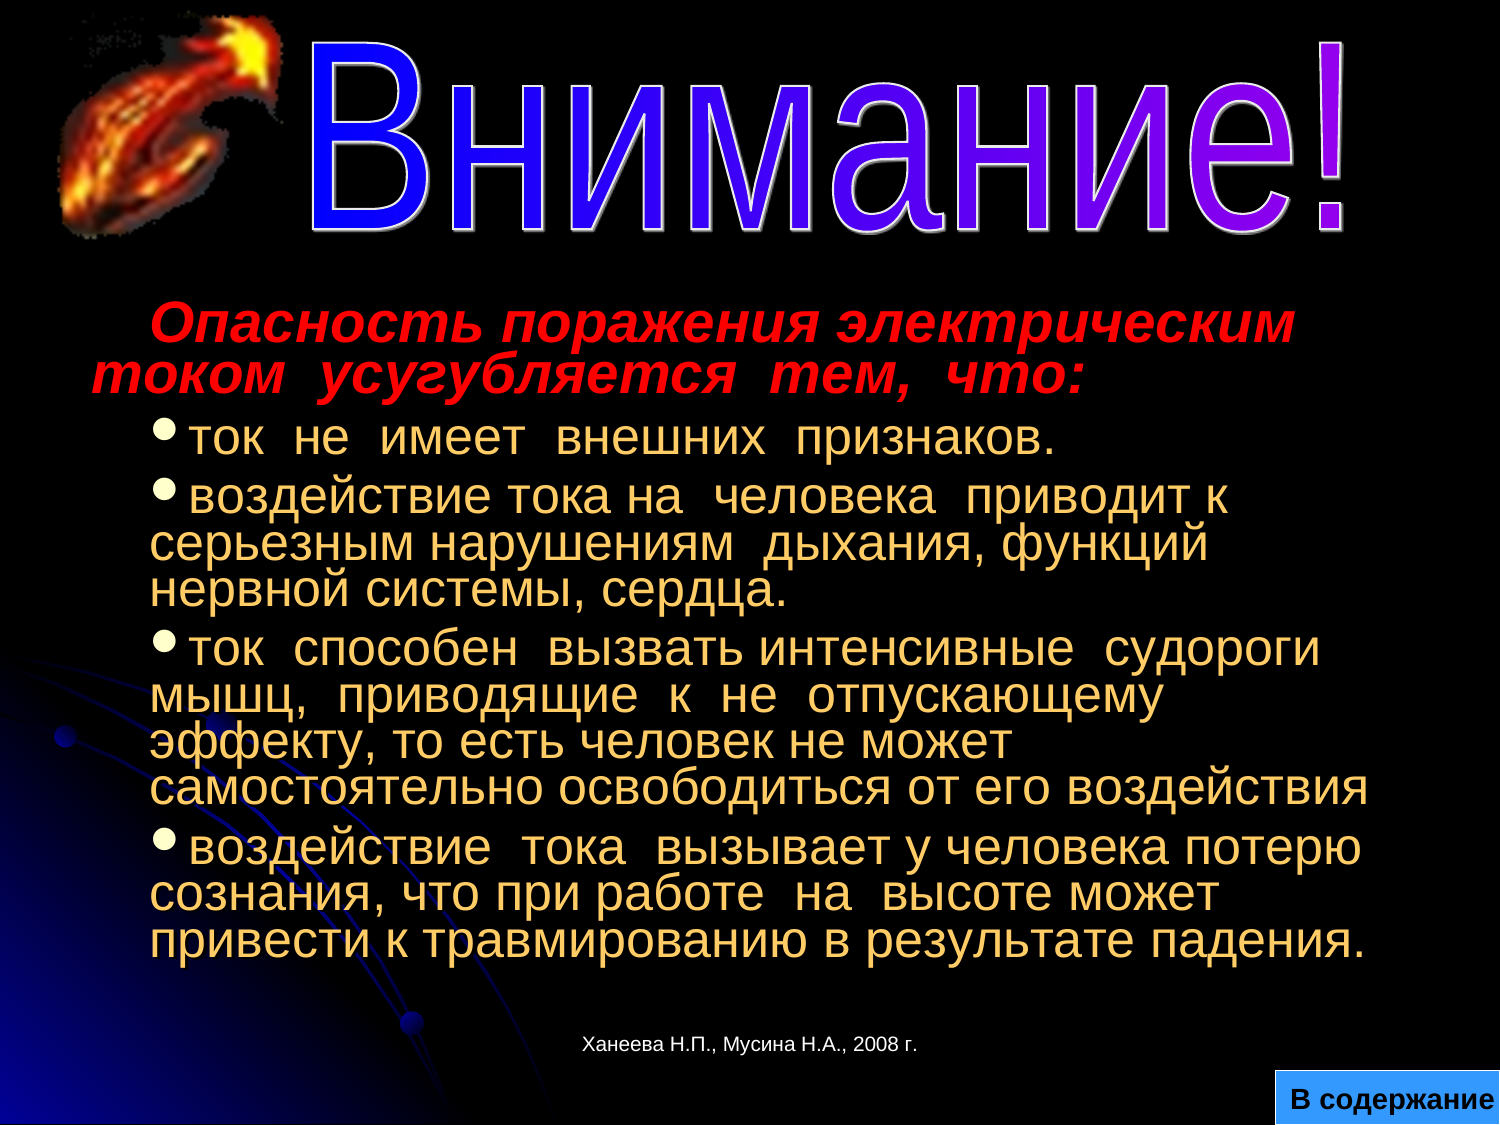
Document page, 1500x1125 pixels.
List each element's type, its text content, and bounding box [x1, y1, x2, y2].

text_box Внимание! [453, 85, 542, 230]
text_box Внимание! [1319, 202, 1341, 230]
text_box Внимание! [571, 85, 662, 230]
text_box Внимание! [1076, 85, 1167, 230]
text_box Внимание! [312, 42, 427, 230]
text_box Внимание! [832, 83, 944, 232]
list Опасность поражения электрическим током усугубляется тем, что: ток не имеет внешних признаков. воздействие тока на человека приводит к серьезным нарушениям дыхания, функций нервной системы, сердца. ток способен вызвать интенсивные судороги мышц, приводящие к не отпускающему эффекту, то есть человек не может самостоятельно освободиться от его воздействия воздействие тока вызывает у человека потерю сознания, что при работе на высоте может привести к травмированию в результате падения. [76, 231, 1427, 1078]
text_box Внимание! [1320, 42, 1341, 177]
text_box Внимание! [691, 85, 810, 230]
text_box Внимание! [957, 85, 1047, 230]
text_box В содержание [1275, 1070, 1500, 1125]
text_box Внимание! [1190, 83, 1291, 232]
picture [41, 0, 296, 252]
